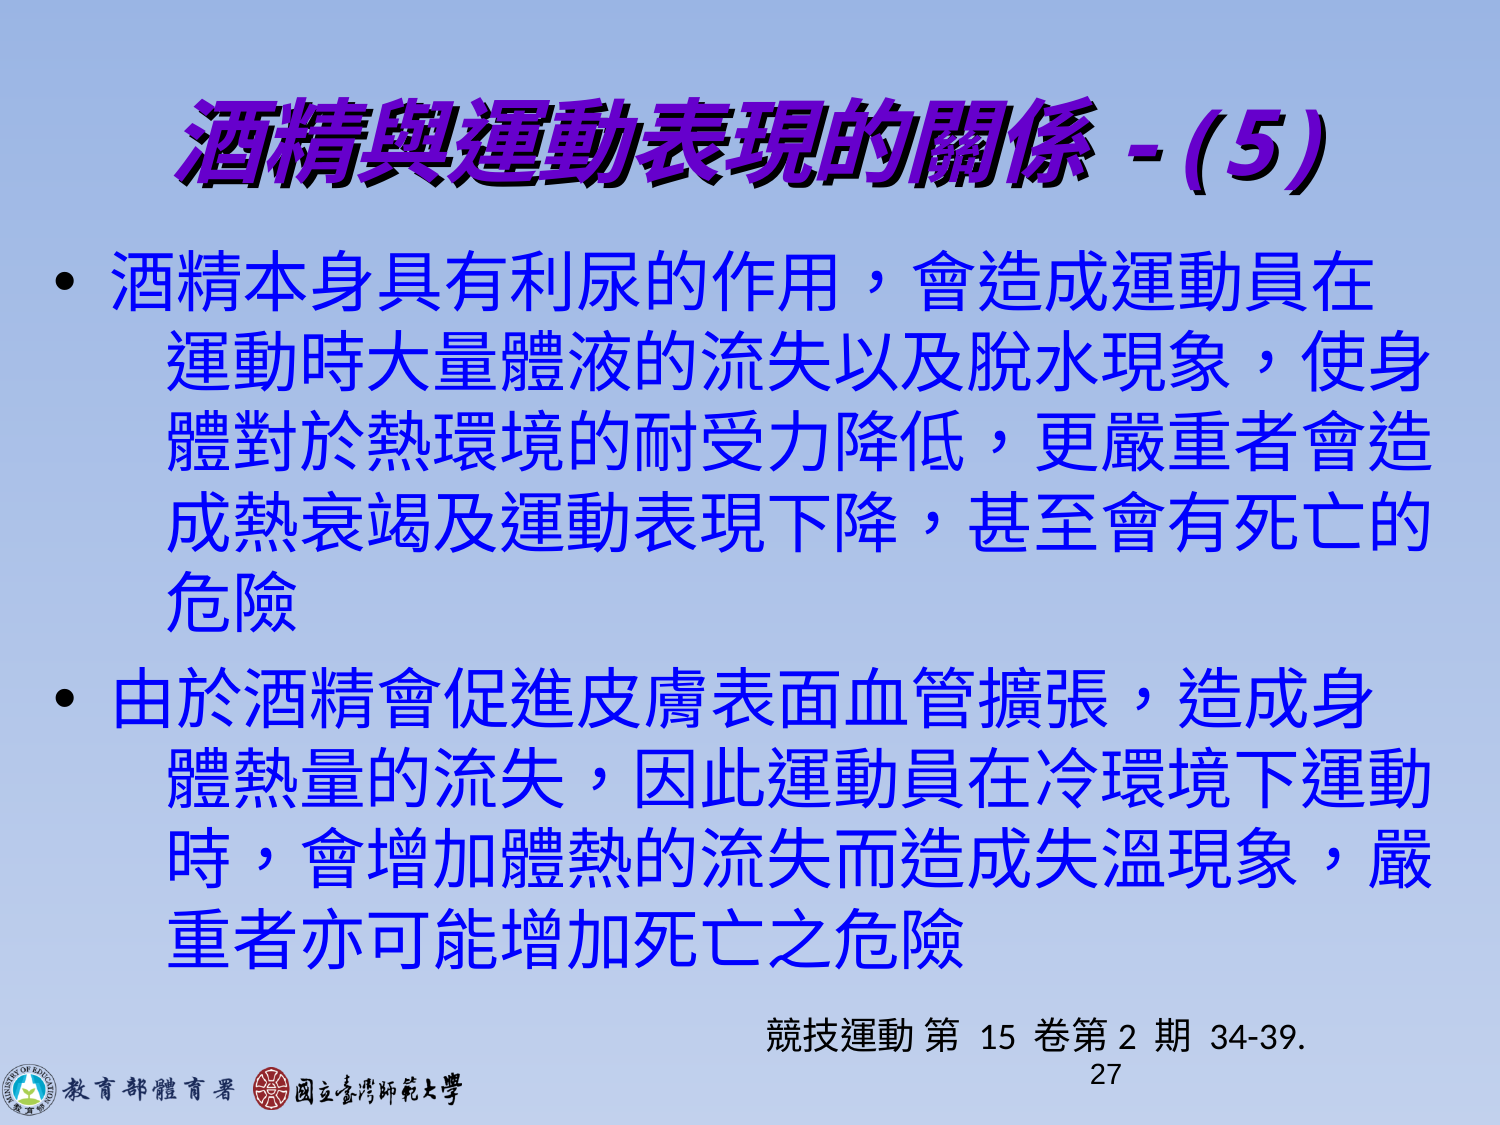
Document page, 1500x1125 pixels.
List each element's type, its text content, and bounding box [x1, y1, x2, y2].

list 酒精本身具有利尿的作用，會造成運動員在運動時大量體液的流失以及脫水現象，使身體對於熱環境的耐受力降低，更嚴重者會造成熱衰竭及運動表現下降，甚至會有死亡的危險 由於酒精會促進皮膚表面血管擴張，造成身體熱量的流失，因此運動員在冷環境下運動時，會增加體熱的流失而造成失溫現象，嚴重者亦可能增加死亡之危險 [38, 232, 1455, 1005]
text_box 競技運動 第 15 卷第2 期 34-39. [750, 1005, 1322, 1065]
title 酒精與運動表現的關係-(5) [75, 45, 1426, 232]
text_box 27 [1074, 1042, 1426, 1103]
